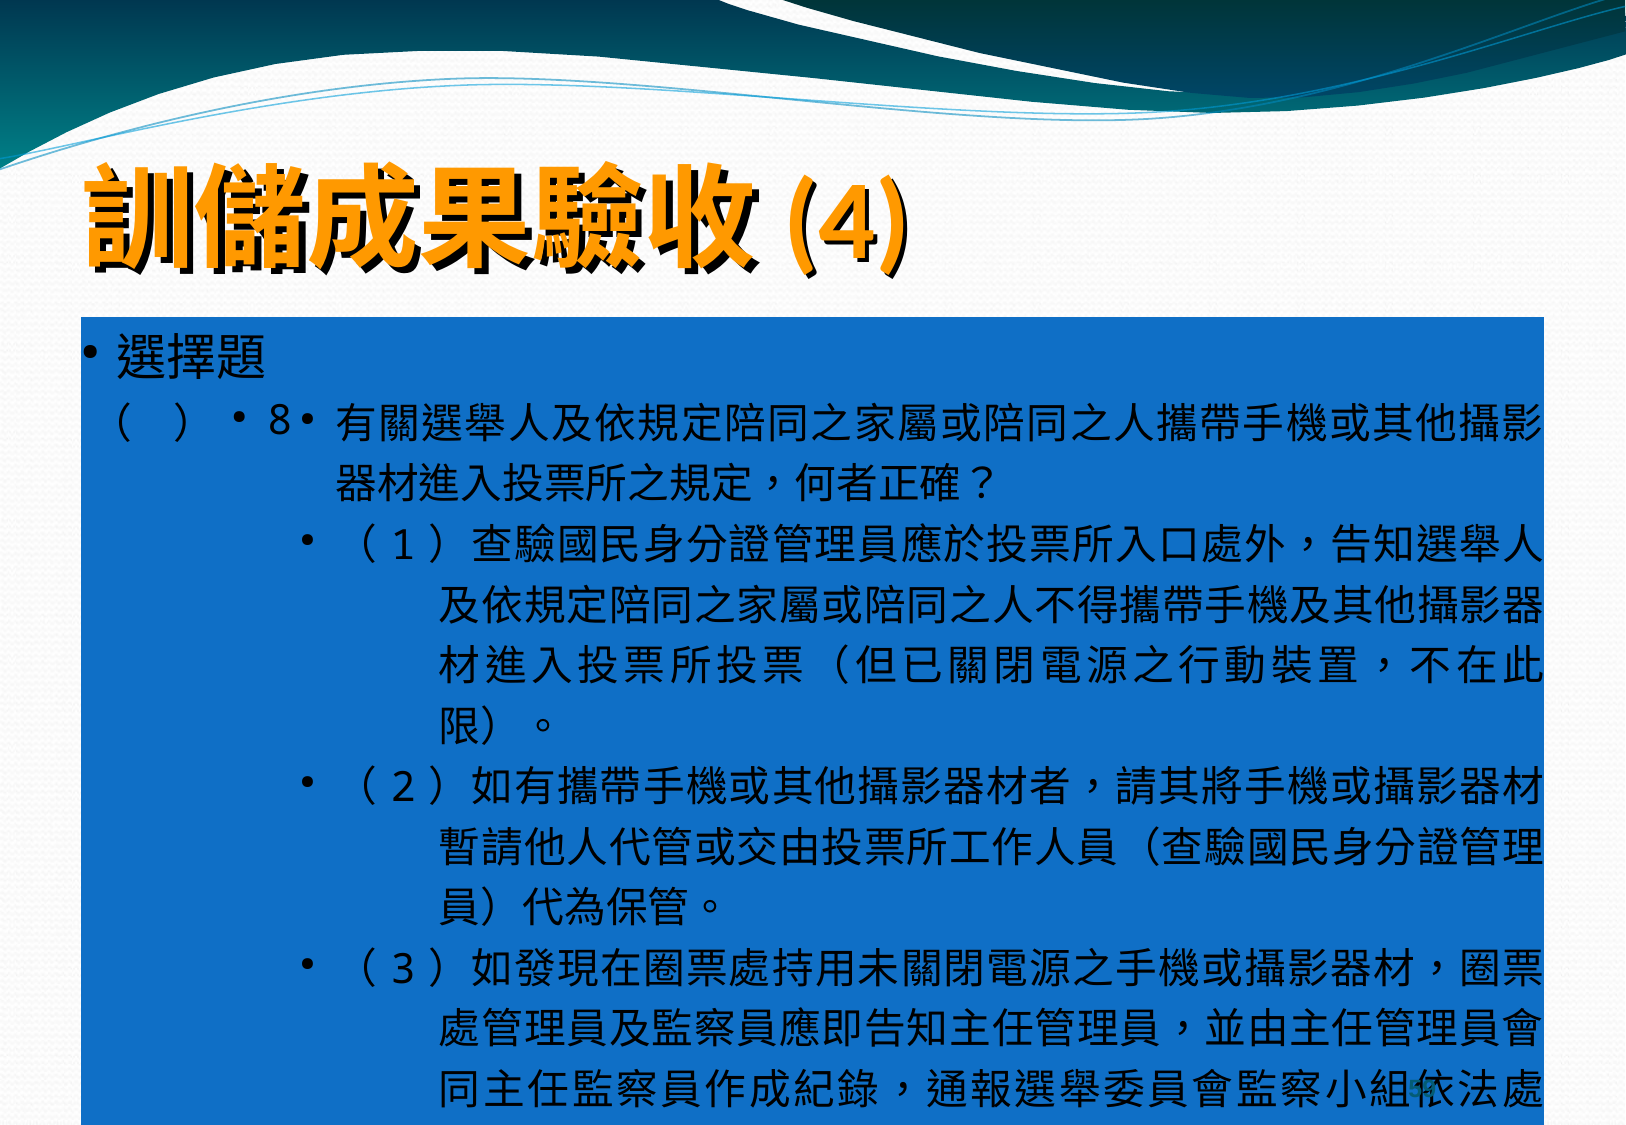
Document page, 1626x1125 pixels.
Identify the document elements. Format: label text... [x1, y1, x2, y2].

table_cell 8 [224, 390, 300, 1125]
table_cell 有關選舉人及依規定陪同之家屬或陪同之人攜帶手機或其他攝影器材進入投票所之規定，何者正確？ （1）查驗國民身分證管理員應於投票所入口處外，告知選舉人及依規定陪同之家屬或陪同之人不得攜帶手機及其他攝影器材進入投票所投票（但已關閉電源之行動裝置，不在此限）。 （2）如有攜帶手機或其他攝影器材者，請其將手機或攝影器材暫請他人代管或交由投票所工作人員（查驗國民身分證管理員）代為保管。 （3）如發現在圈票處持用未關閉電源之手機或攝影器材，圈票處管理員及監察員應即告知主任管理員，並由主任管理員會同主任監察員作成紀錄，通報選舉委員會監察小組依法處理。 （4）以上皆是。 [300, 390, 1544, 1125]
table_header 選擇題 [81, 317, 1544, 390]
text_box 59 [1408, 1042, 1544, 1103]
table_cell （ ） [81, 390, 224, 1125]
title 訓儲成果驗收(4) [81, 115, 1544, 304]
